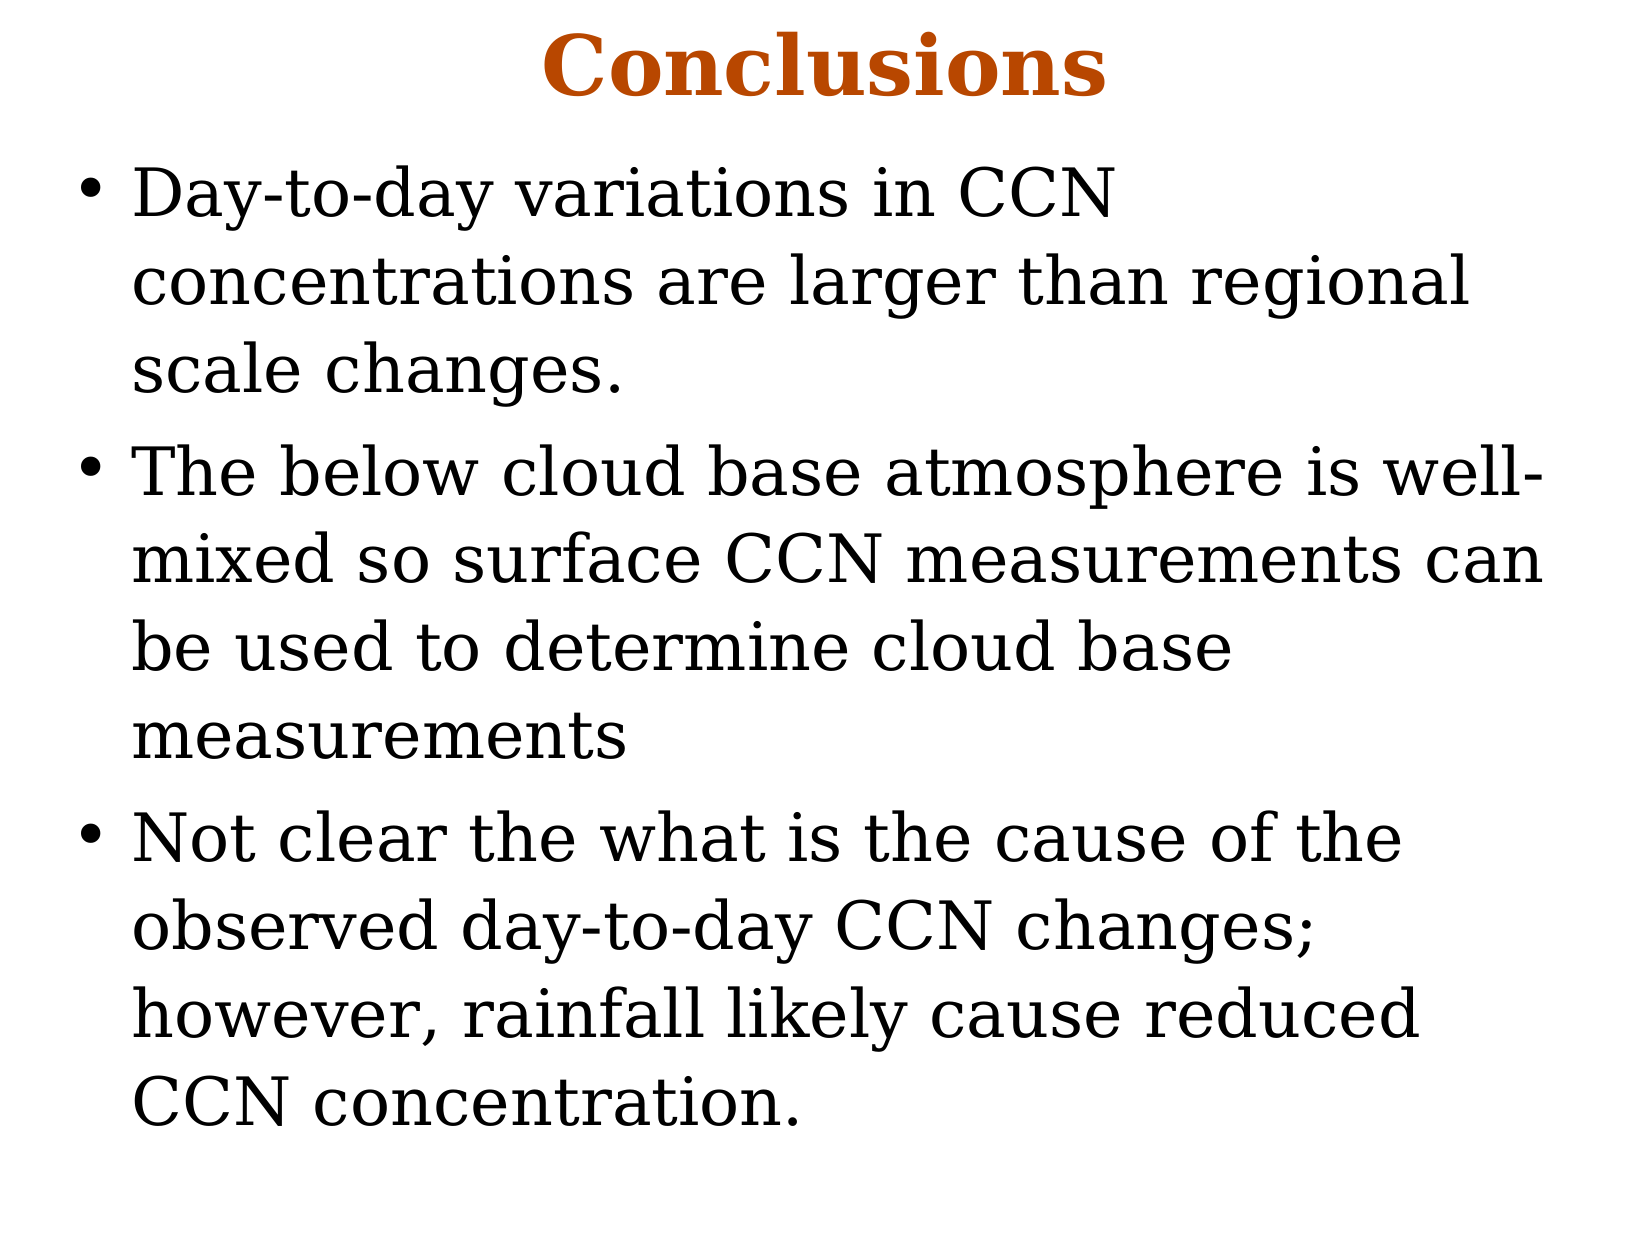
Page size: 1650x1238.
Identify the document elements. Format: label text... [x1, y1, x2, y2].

text_box Day-to-day variations in CCN concentrations are larger than regional scale changes. The below cloud base atmosphere is well-mixed so surface CCN measurements can be used to determine cloud base measurements Not clear the what is the cause of the observed day-to-day CCN changes; however, rainfall likely cause reduced CCN concentration. [37, 141, 1561, 1210]
text_box Conclusions [0, 19, 1650, 118]
